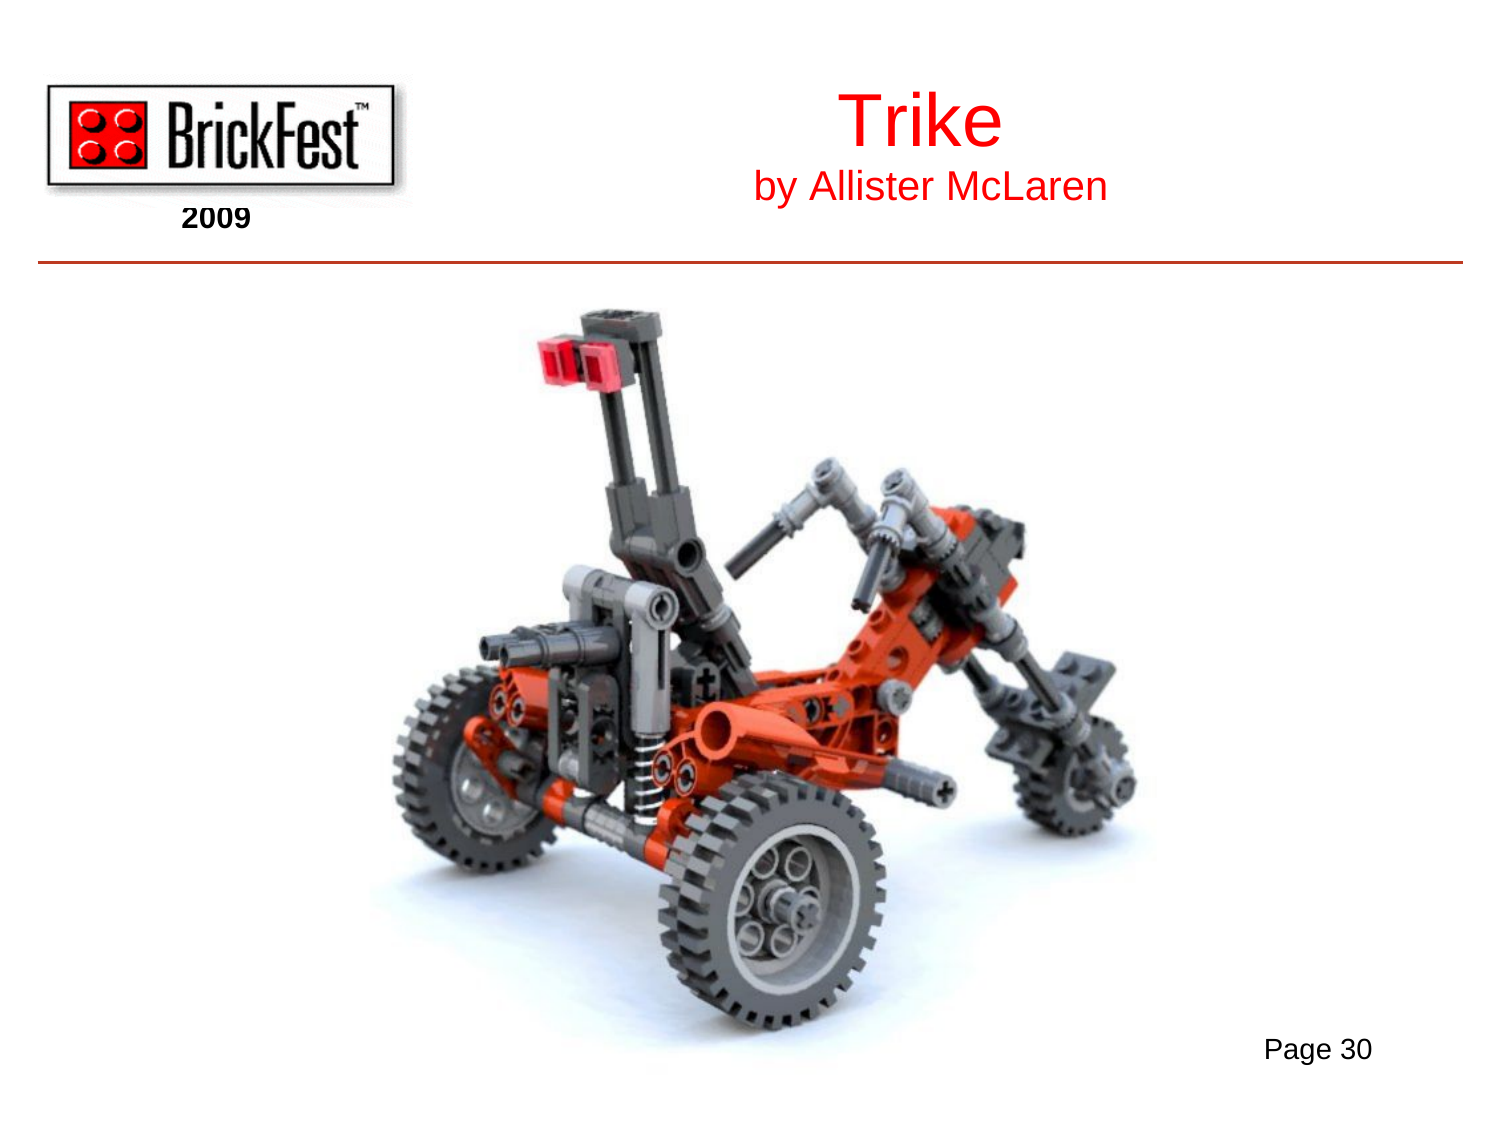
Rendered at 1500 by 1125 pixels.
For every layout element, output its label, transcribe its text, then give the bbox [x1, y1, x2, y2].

title Trike by Allister McLaren [412, 49, 1450, 238]
picture [35, 74, 412, 208]
picture [200, 287, 1263, 1085]
